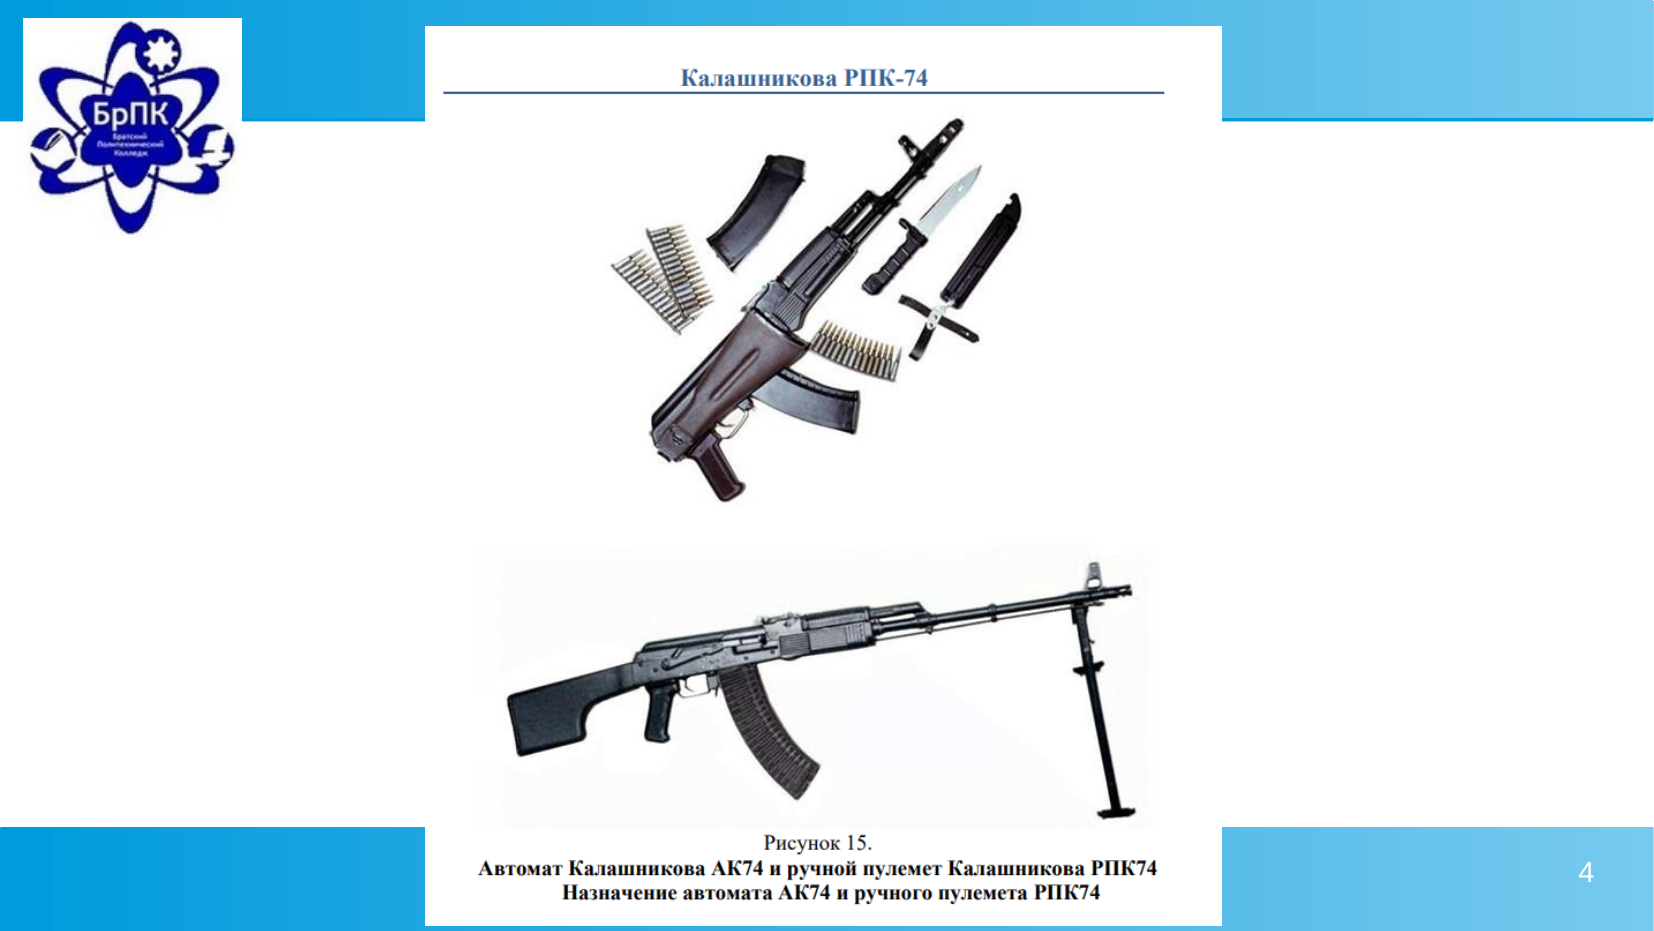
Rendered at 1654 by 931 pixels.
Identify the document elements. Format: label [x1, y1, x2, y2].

picture [425, 26, 1222, 926]
picture [23, 19, 242, 238]
